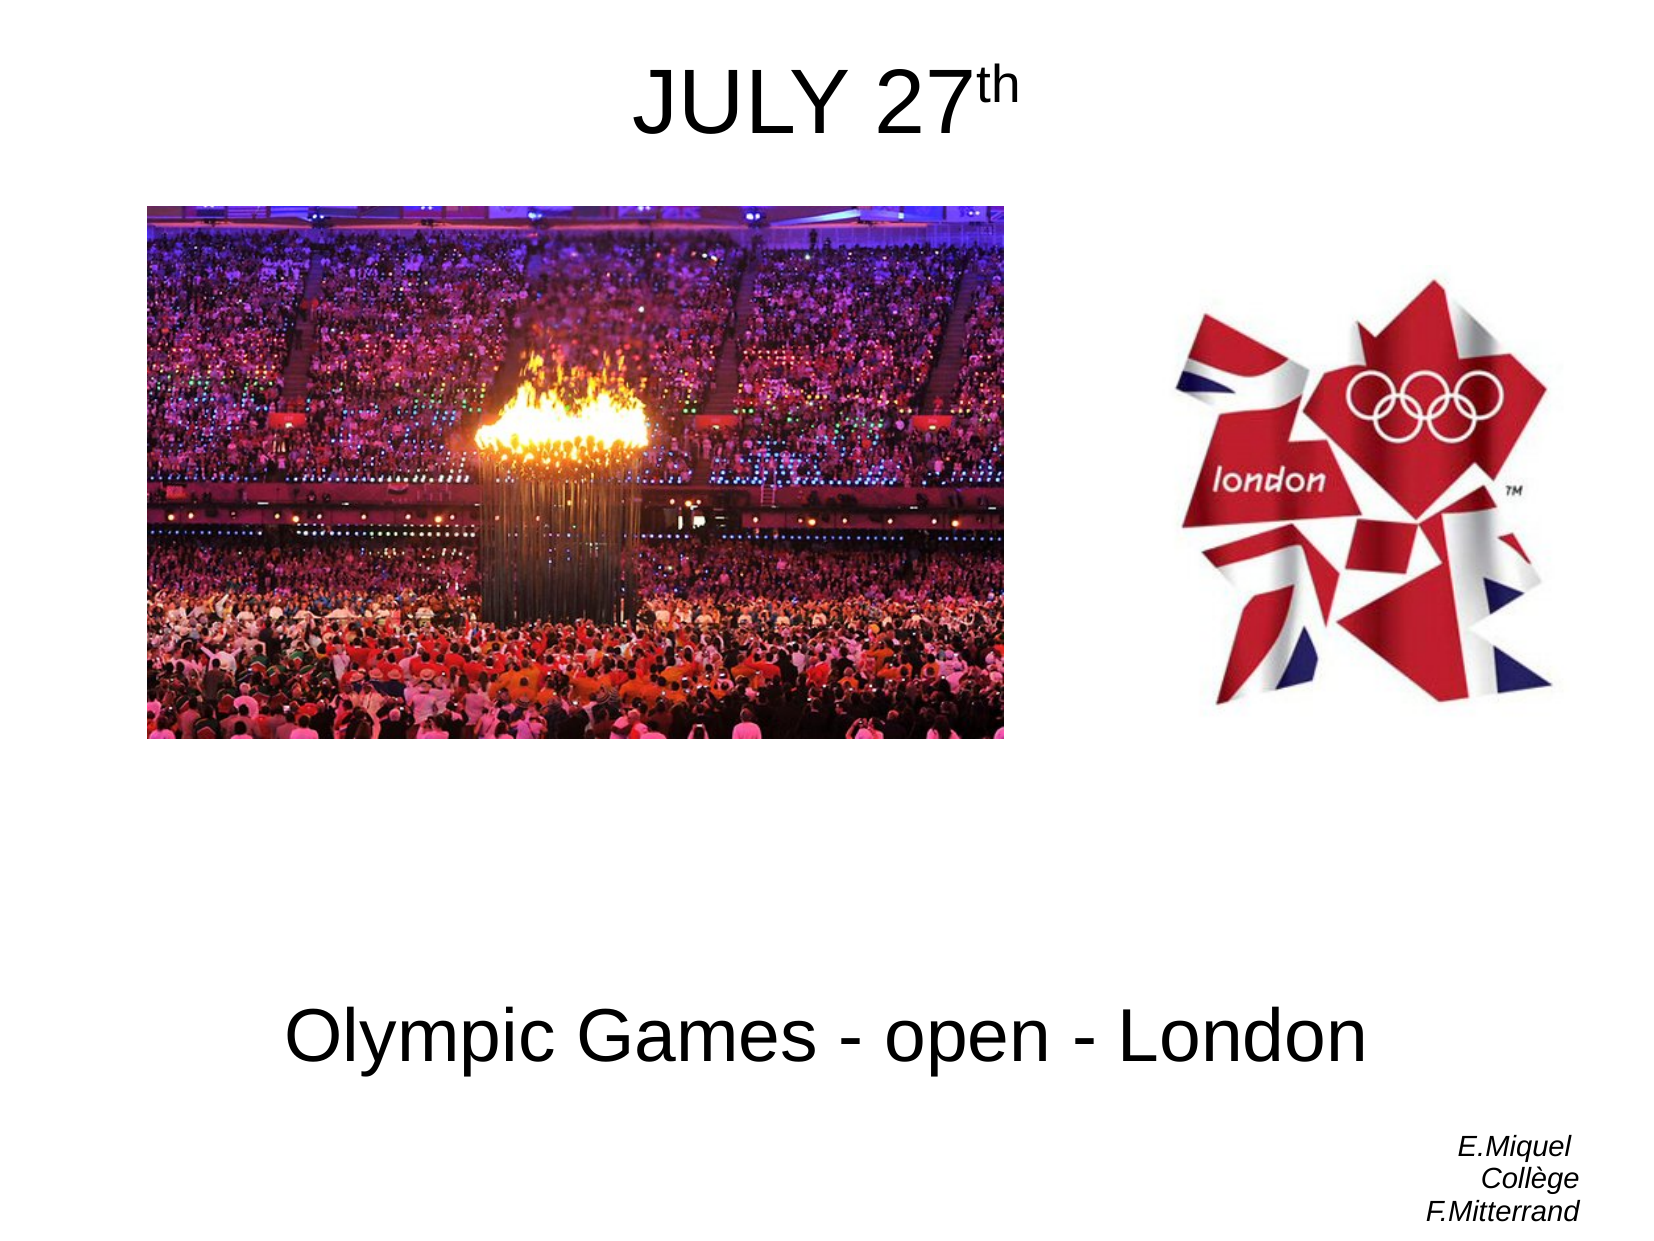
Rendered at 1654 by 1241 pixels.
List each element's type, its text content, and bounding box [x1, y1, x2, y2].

picture [1125, 265, 1595, 735]
title JULY 27th [82, 48, 1571, 258]
picture [147, 206, 1004, 739]
text_box E.Miquel Collège F.Mitterrand [1303, 1122, 1595, 1203]
subtitle Olympic Games - open - London [82, 297, 1571, 1102]
